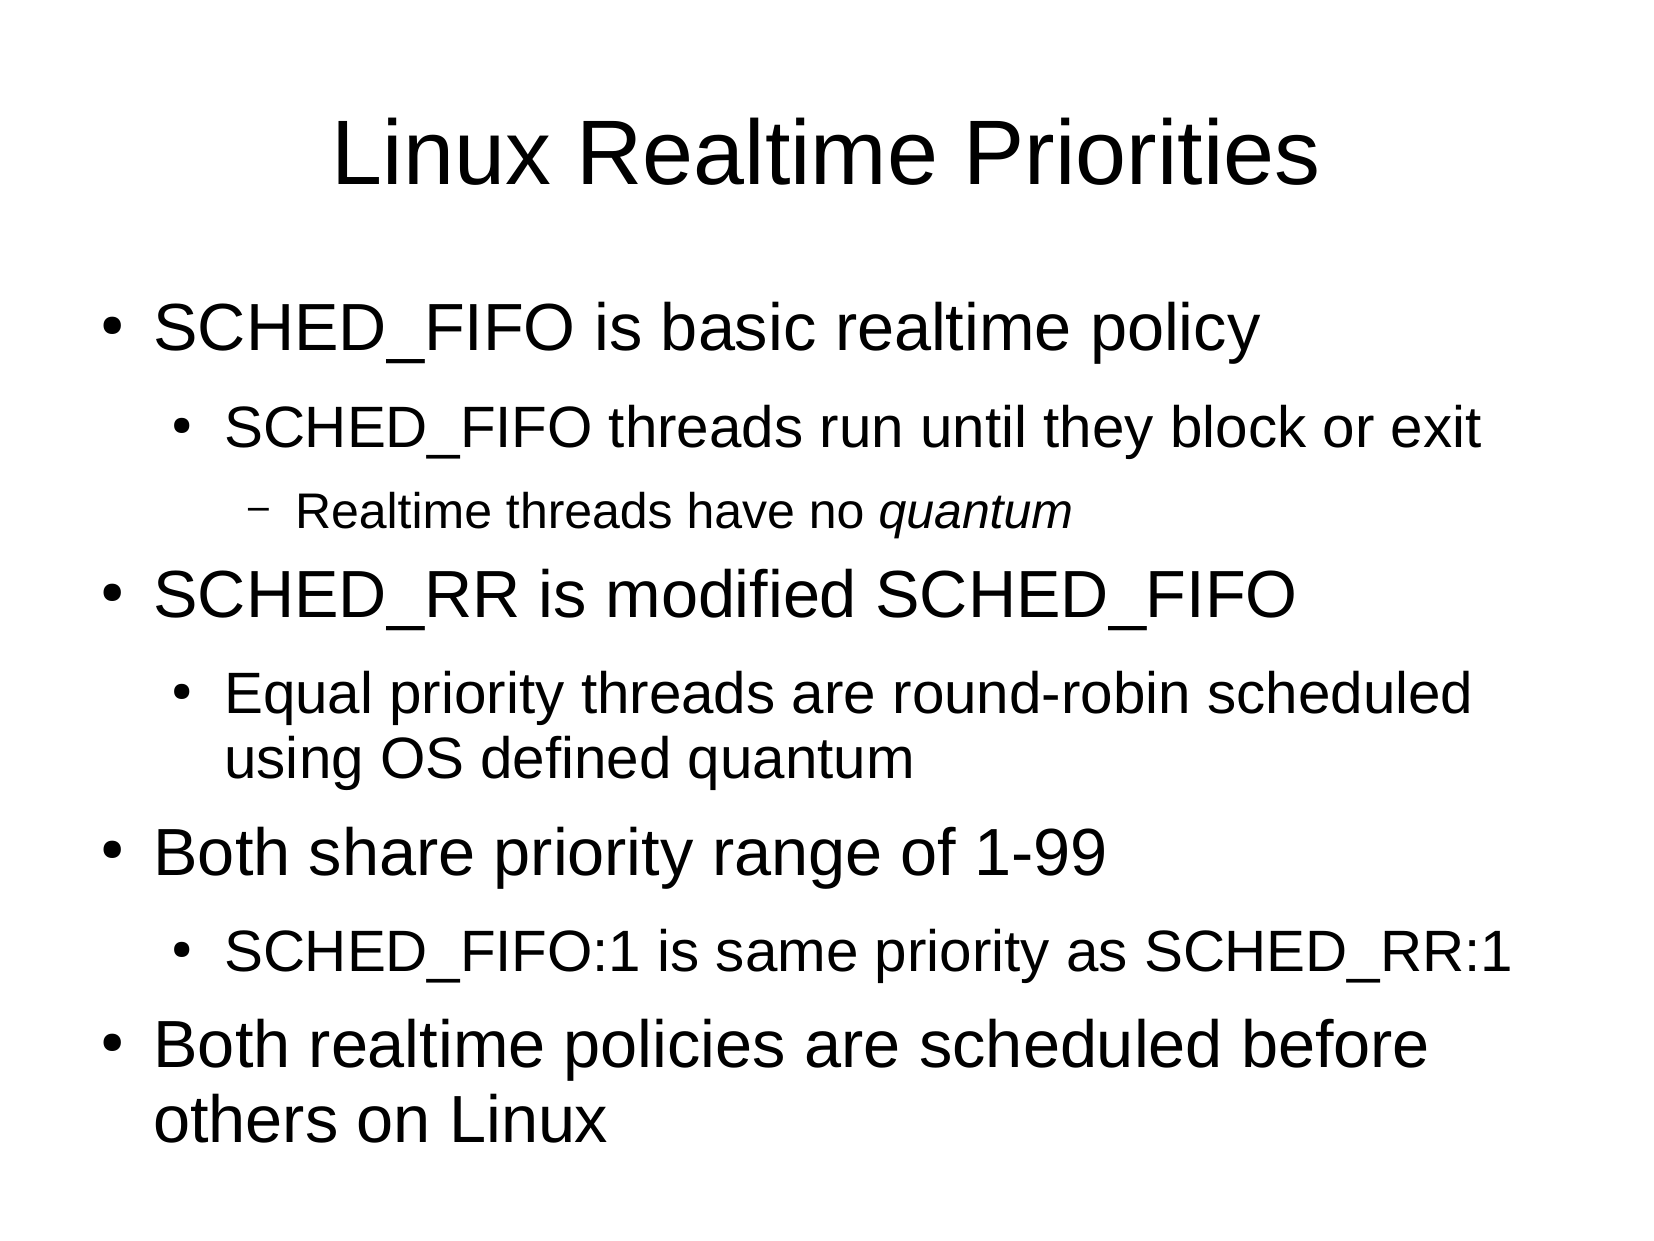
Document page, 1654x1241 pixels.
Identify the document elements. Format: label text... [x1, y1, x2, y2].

title Linux Realtime Priorities [82, 56, 1571, 250]
list SCHED_FIFO is basic realtime policy SCHED_FIFO threads run until they block or exit Realtime threads have no quantum SCHED_RR is modified SCHED_FIFO Equal priority threads are round-robin scheduled using OS defined quantum Both share priority range of 1-99 SCHED_FIFO:1 is same priority as SCHED_RR:1 Both realtime policies are scheduled before others on Linux [82, 290, 1571, 1158]
